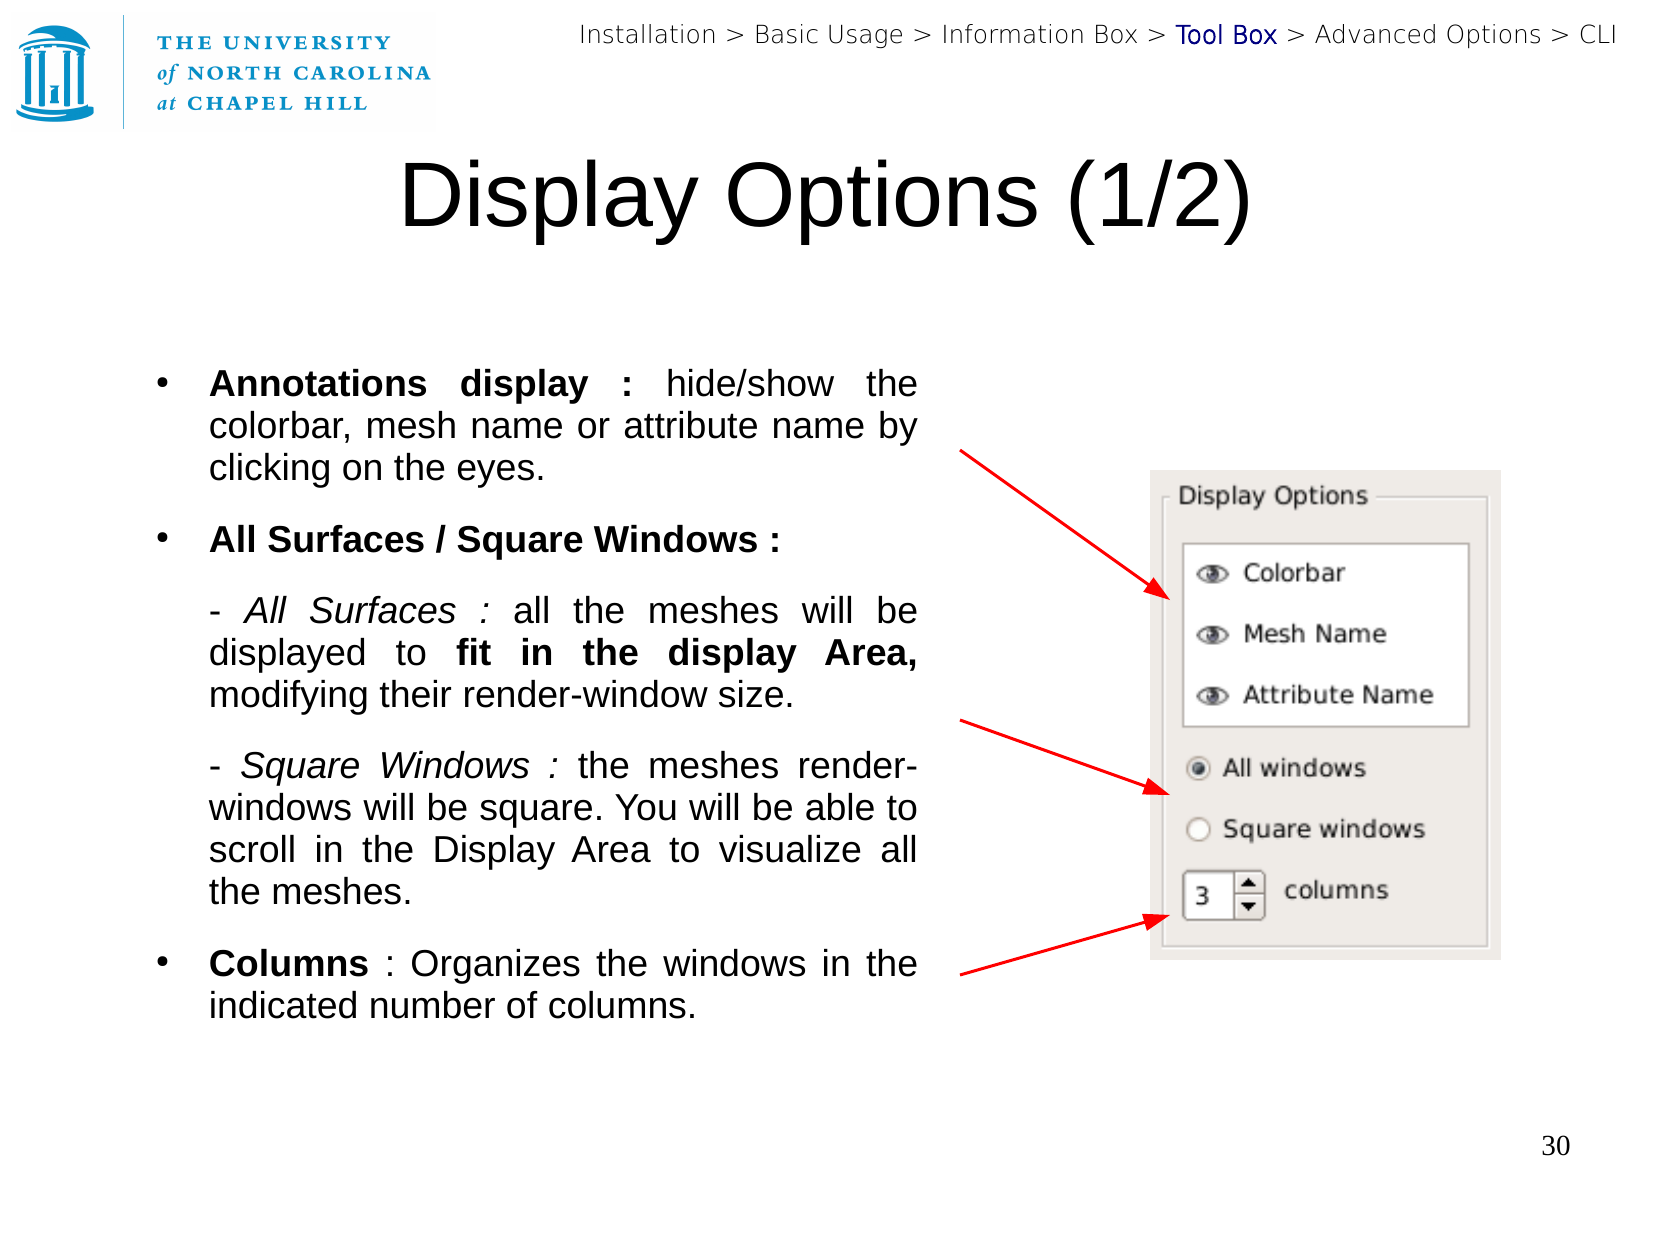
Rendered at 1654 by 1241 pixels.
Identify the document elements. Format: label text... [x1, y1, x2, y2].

text_box Installation > Basic Usage > Information Box > Tool Box > Advanced Options > CLI [564, 12, 1654, 58]
picture [11, 12, 436, 132]
picture [1150, 470, 1501, 961]
title Display Options (1/2) [82, 90, 1571, 298]
list Annotations display : hide/show the colorbar, mesh name or attribute name by clicking on the eyes. All Surfaces / Square Windows : - All Surfaces : all the meshes will be displayed to fit in the display Area, modifying their render-window size. - Square Windows : the meshes render-windows will be square. You will be able to scroll in the Display Area to visualize all the meshes. Columns : Organizes the windows in the indicated number of columns. [138, 362, 919, 1191]
